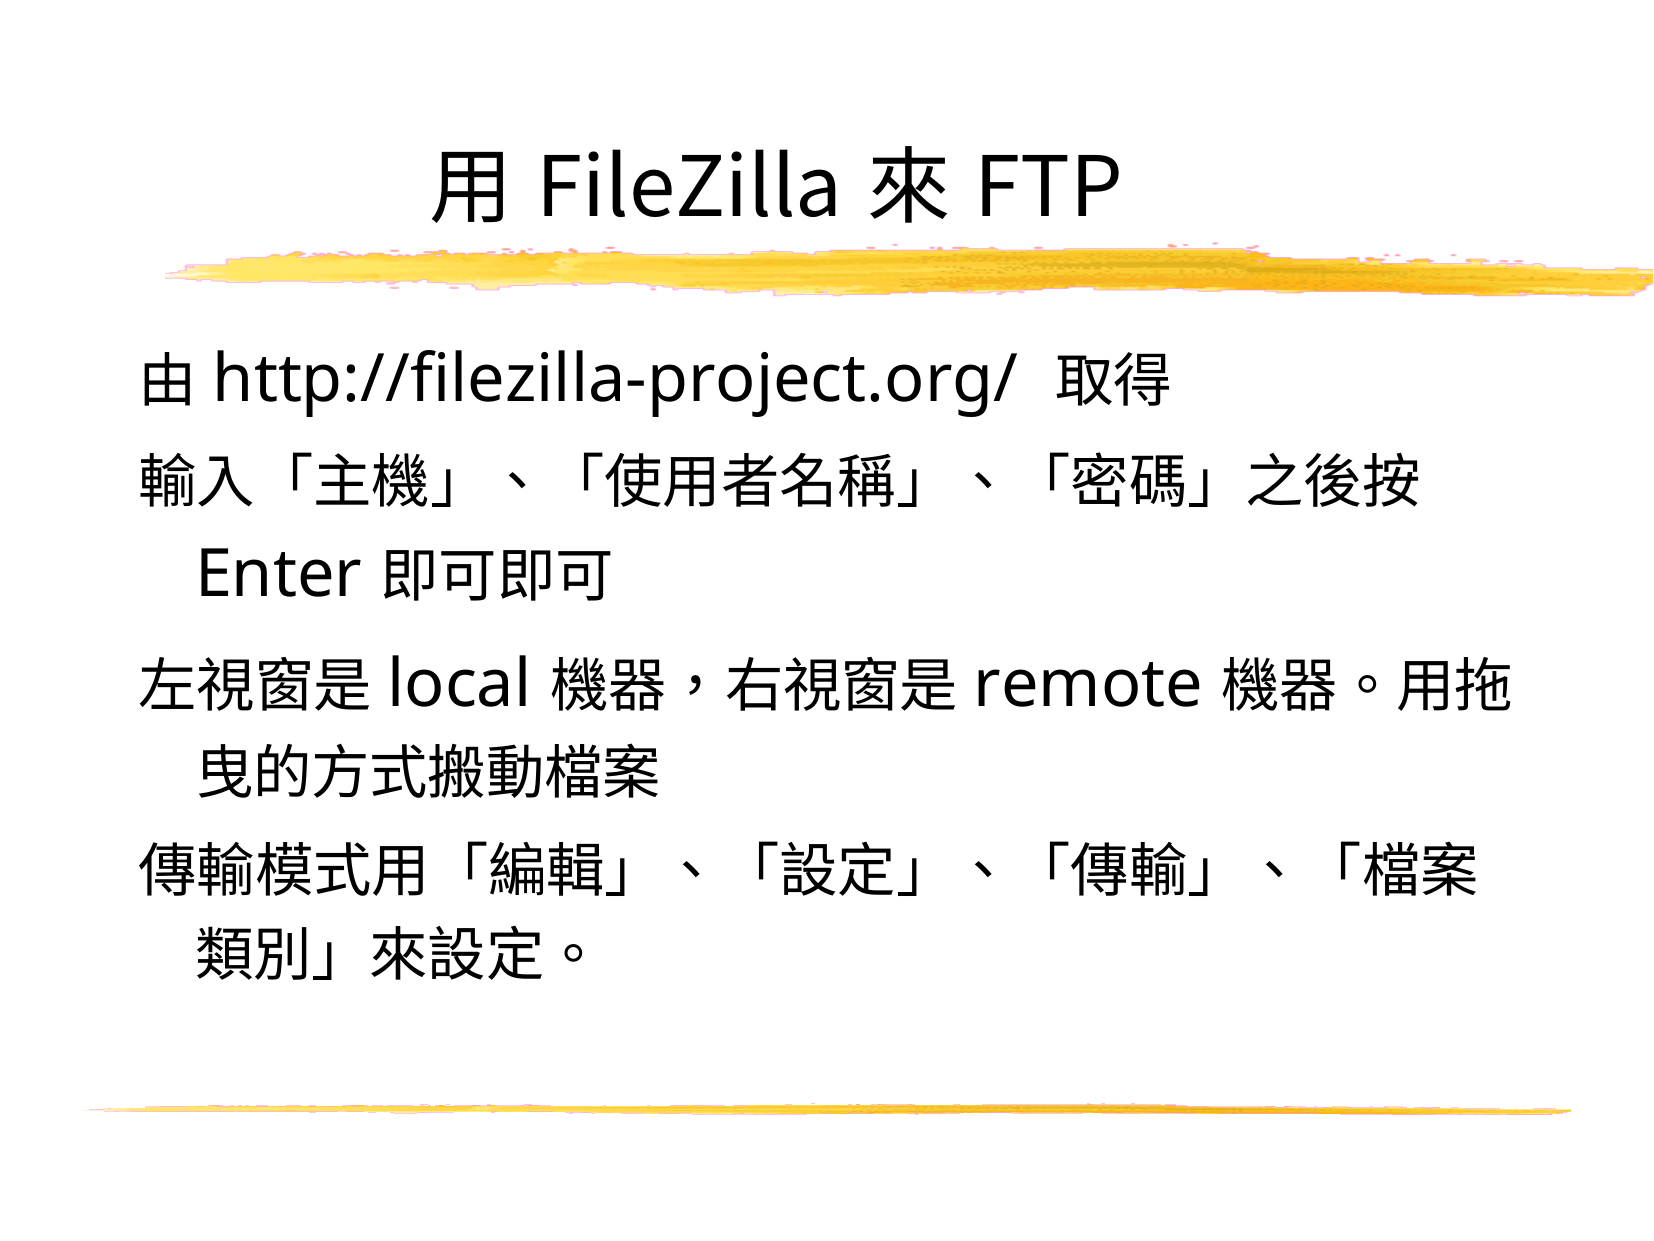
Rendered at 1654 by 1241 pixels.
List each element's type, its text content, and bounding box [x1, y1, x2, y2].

title 用FileZilla來FTP [73, 41, 1479, 249]
picture [165, 237, 1654, 308]
picture [82, 1102, 1571, 1117]
list 由http://filezilla-project.org/ 取得 輸入「主機」、「使用者名稱」、「密碼」之後按Enter即可即可 左視窗是local機器，右視窗是remote機器。用拖曳的方式搬動檔案 傳輸模式用「編輯」、「設定」、「傳輸」、「檔案類別」來設定。 [124, 316, 1530, 1068]
